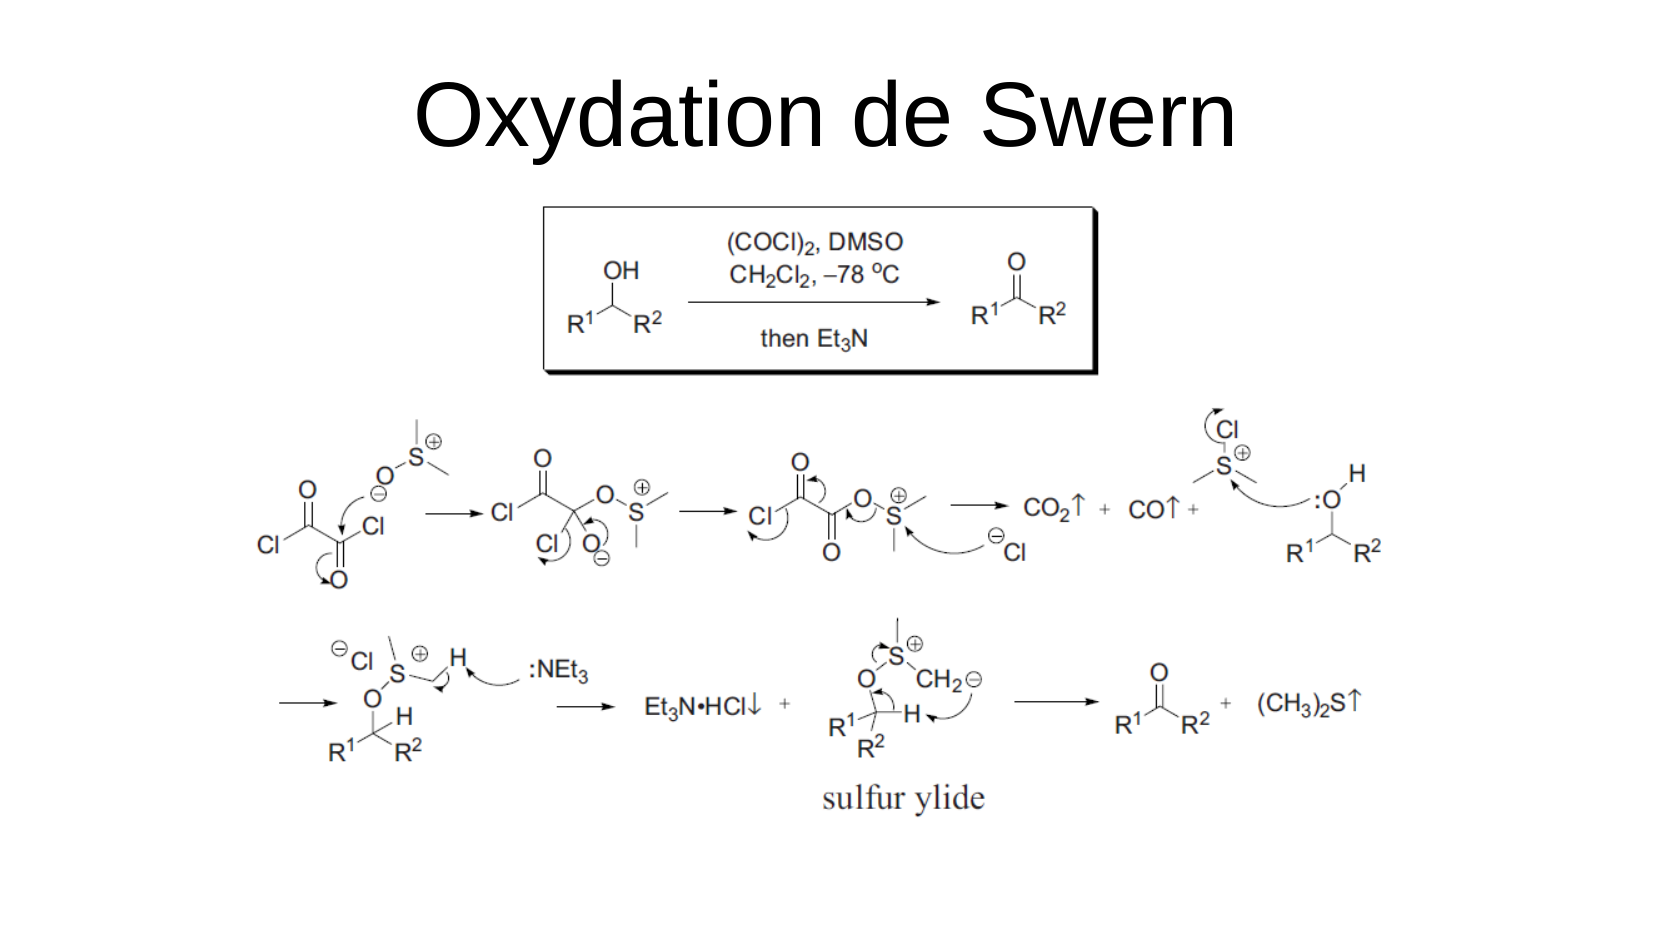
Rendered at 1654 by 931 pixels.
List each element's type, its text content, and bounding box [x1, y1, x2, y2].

title Oxydation de Swern [82, 37, 1571, 193]
picture [228, 194, 1441, 839]
